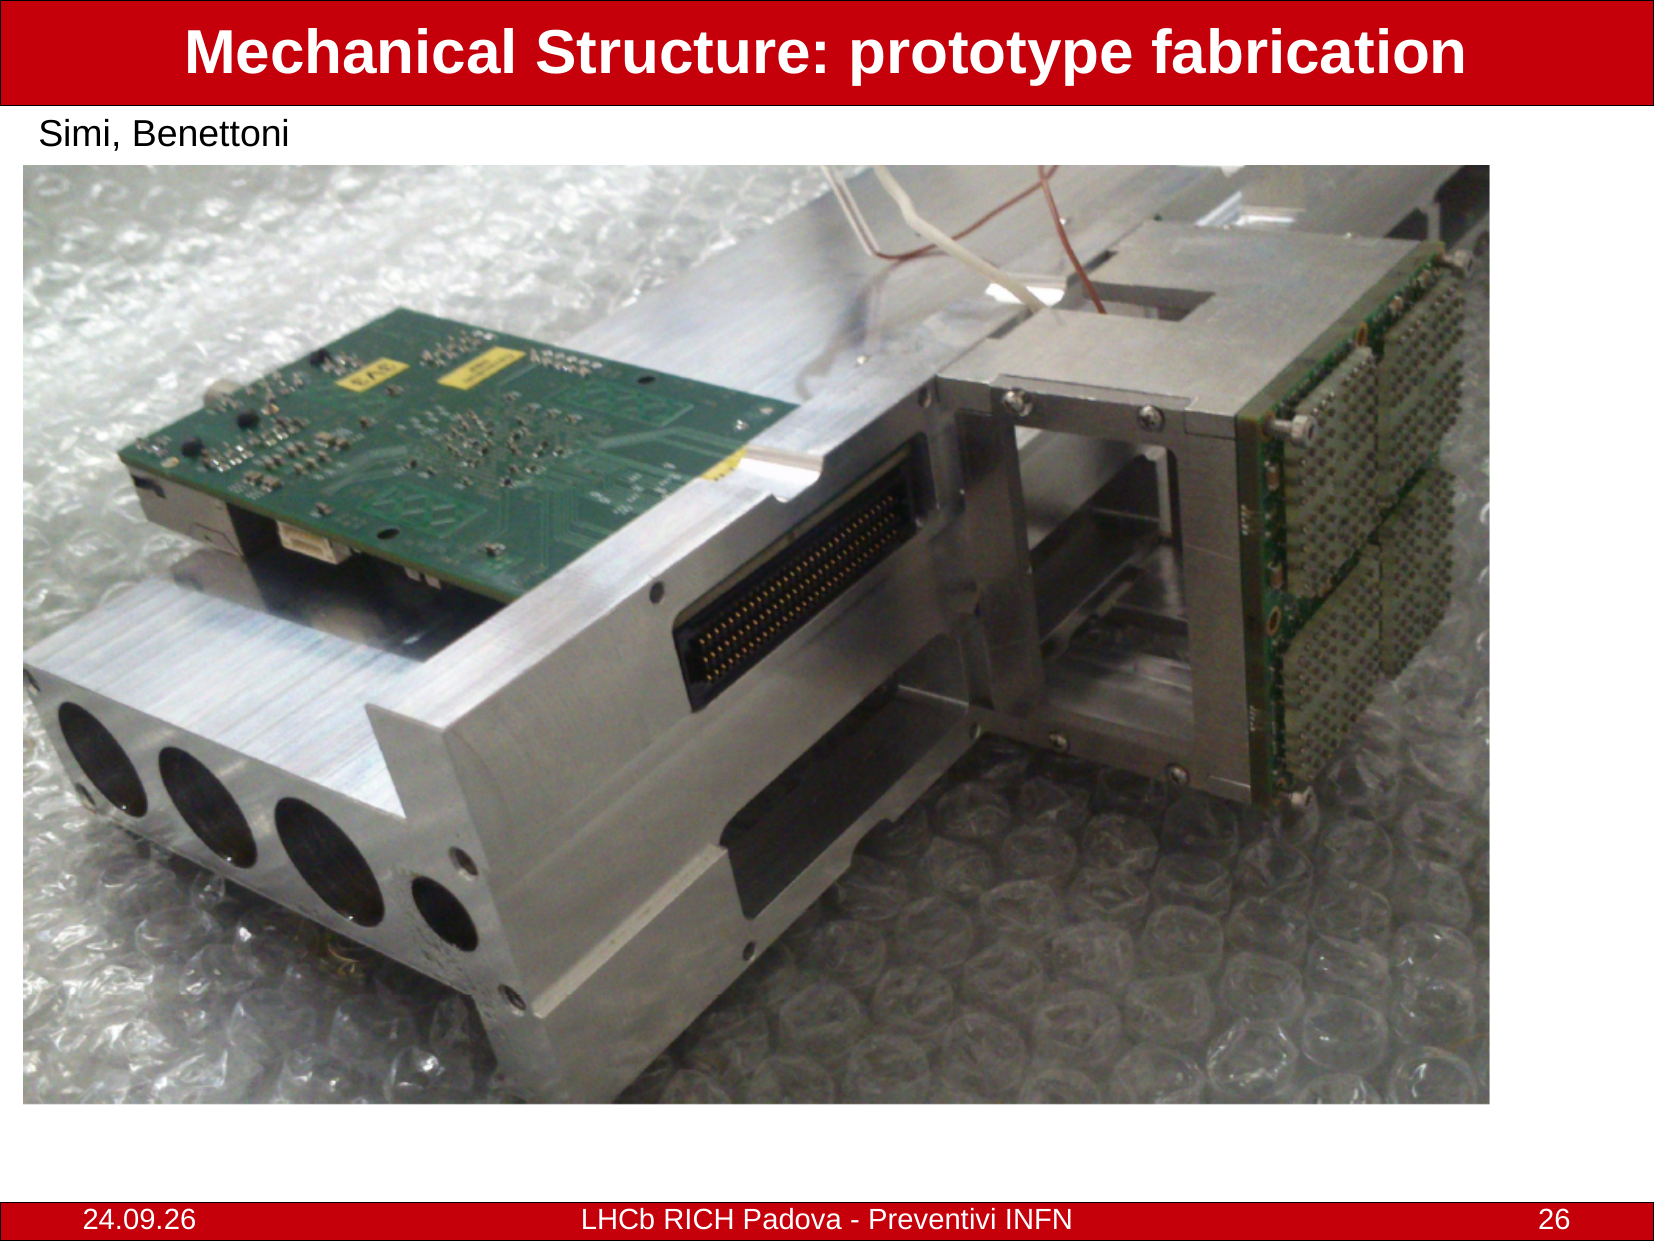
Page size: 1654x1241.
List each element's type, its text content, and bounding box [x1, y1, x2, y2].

text_box Simi, Benettoni [23, 105, 508, 162]
picture [23, 165, 1493, 1106]
title Mechanical Structure: prototype fabrication [0, 0, 1654, 106]
